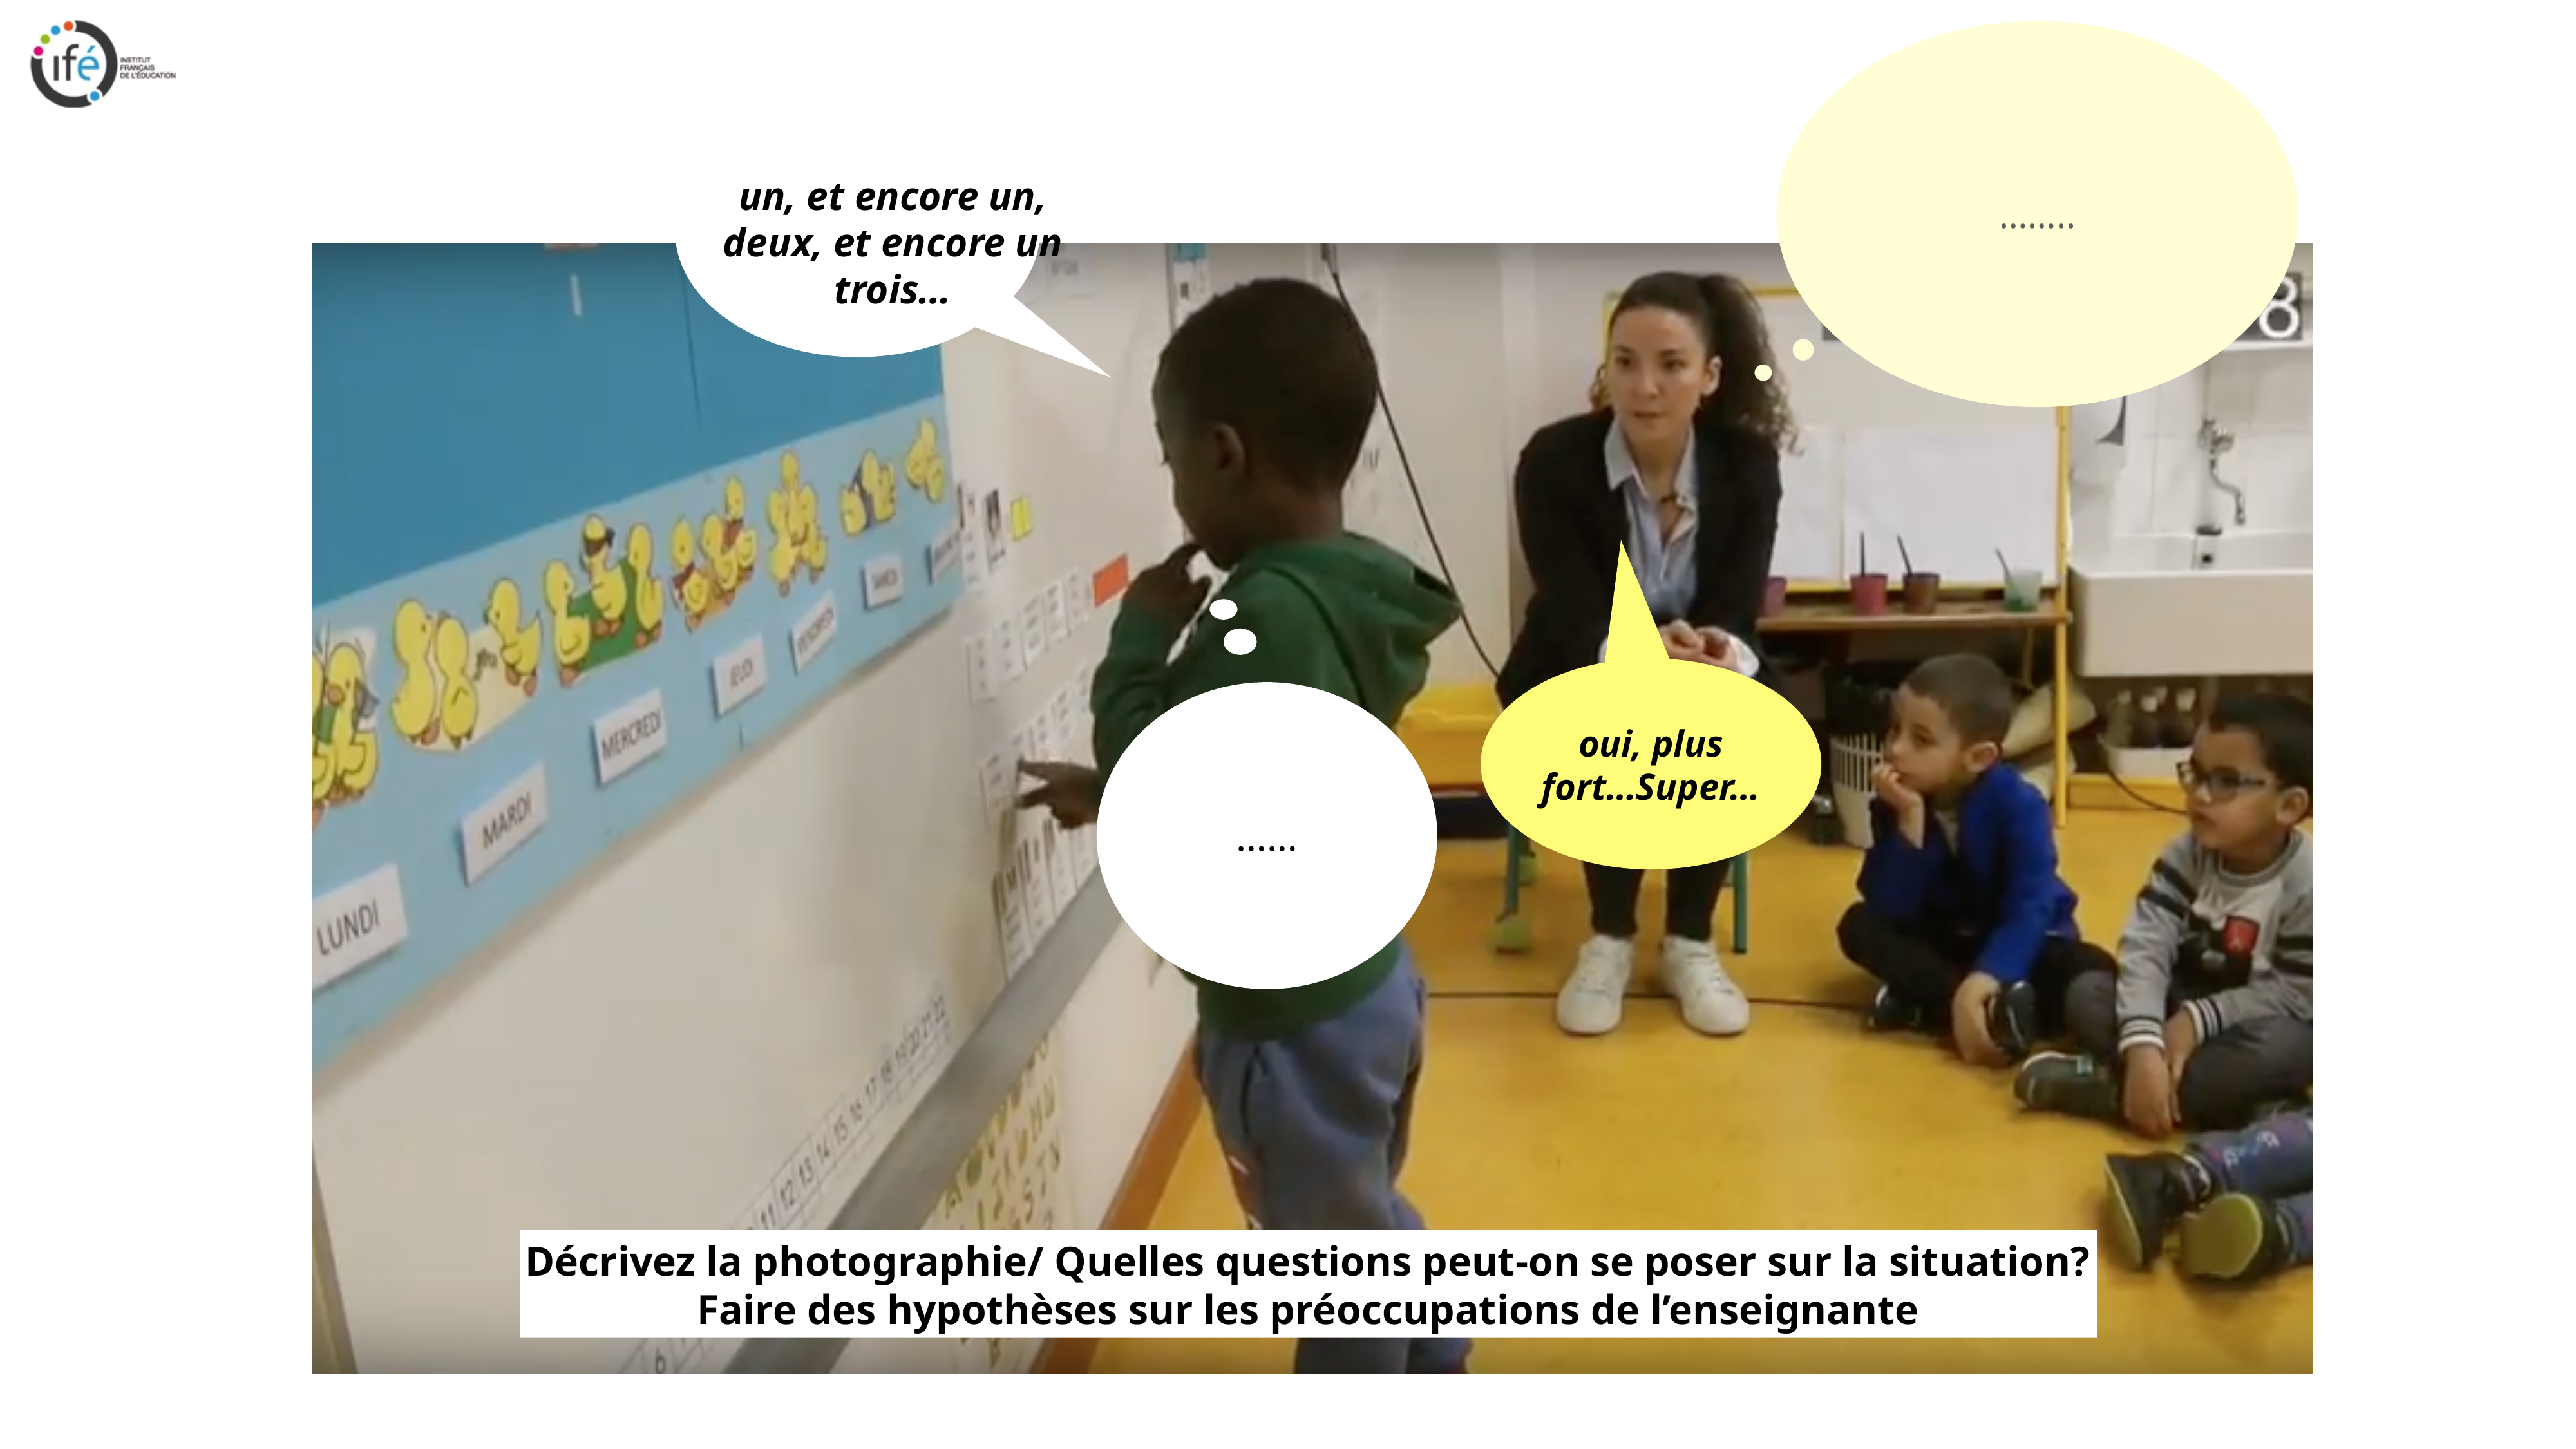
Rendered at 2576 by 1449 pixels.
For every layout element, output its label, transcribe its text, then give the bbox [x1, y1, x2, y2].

text_box [1209, 599, 1238, 620]
text_box un, et encore un, deux, et encore un trois… [675, 105, 1112, 378]
picture [312, 243, 2313, 1374]
text_box [1754, 364, 1772, 381]
text_box [1792, 339, 1814, 361]
text_box Décrivez la photographie/ Quelles questions peut-on se poser sur la situation? Faire des hypothèses sur les préoccupations de l’enseignante [520, 1230, 2097, 1338]
text_box …… [1096, 682, 1437, 989]
text_box [1223, 628, 1257, 655]
text_box oui, plus fort…Super… [1481, 540, 1822, 870]
text_box …….. [1776, 21, 2298, 408]
picture [30, 19, 177, 109]
